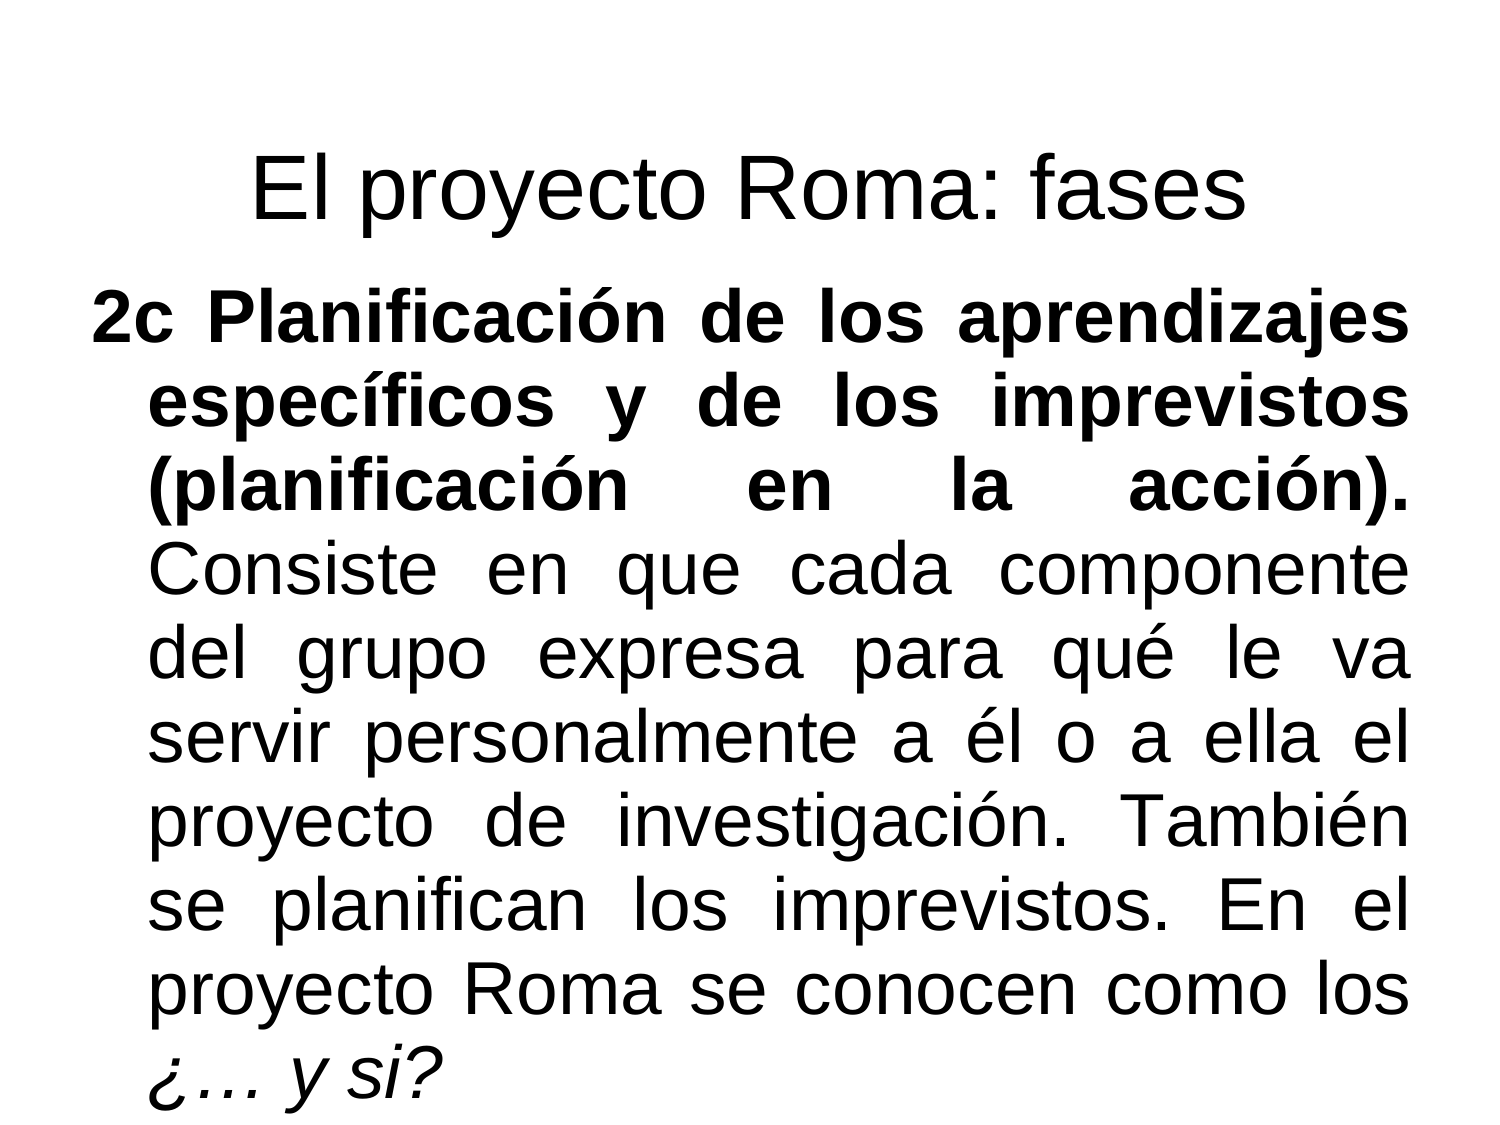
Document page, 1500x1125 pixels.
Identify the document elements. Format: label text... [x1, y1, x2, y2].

list 2c Planificación de los aprendizajes específicos y de los imprevistos (planificación en la acción). Consiste en que cada componente del grupo expresa para qué le va servir personalmente a él o a ella el proyecto de investigación. También se planifican los imprevistos. En el proyecto Roma se conocen como los ¿… y si? [76, 267, 1427, 1123]
title El proyecto Roma: fases [75, 75, 1426, 301]
